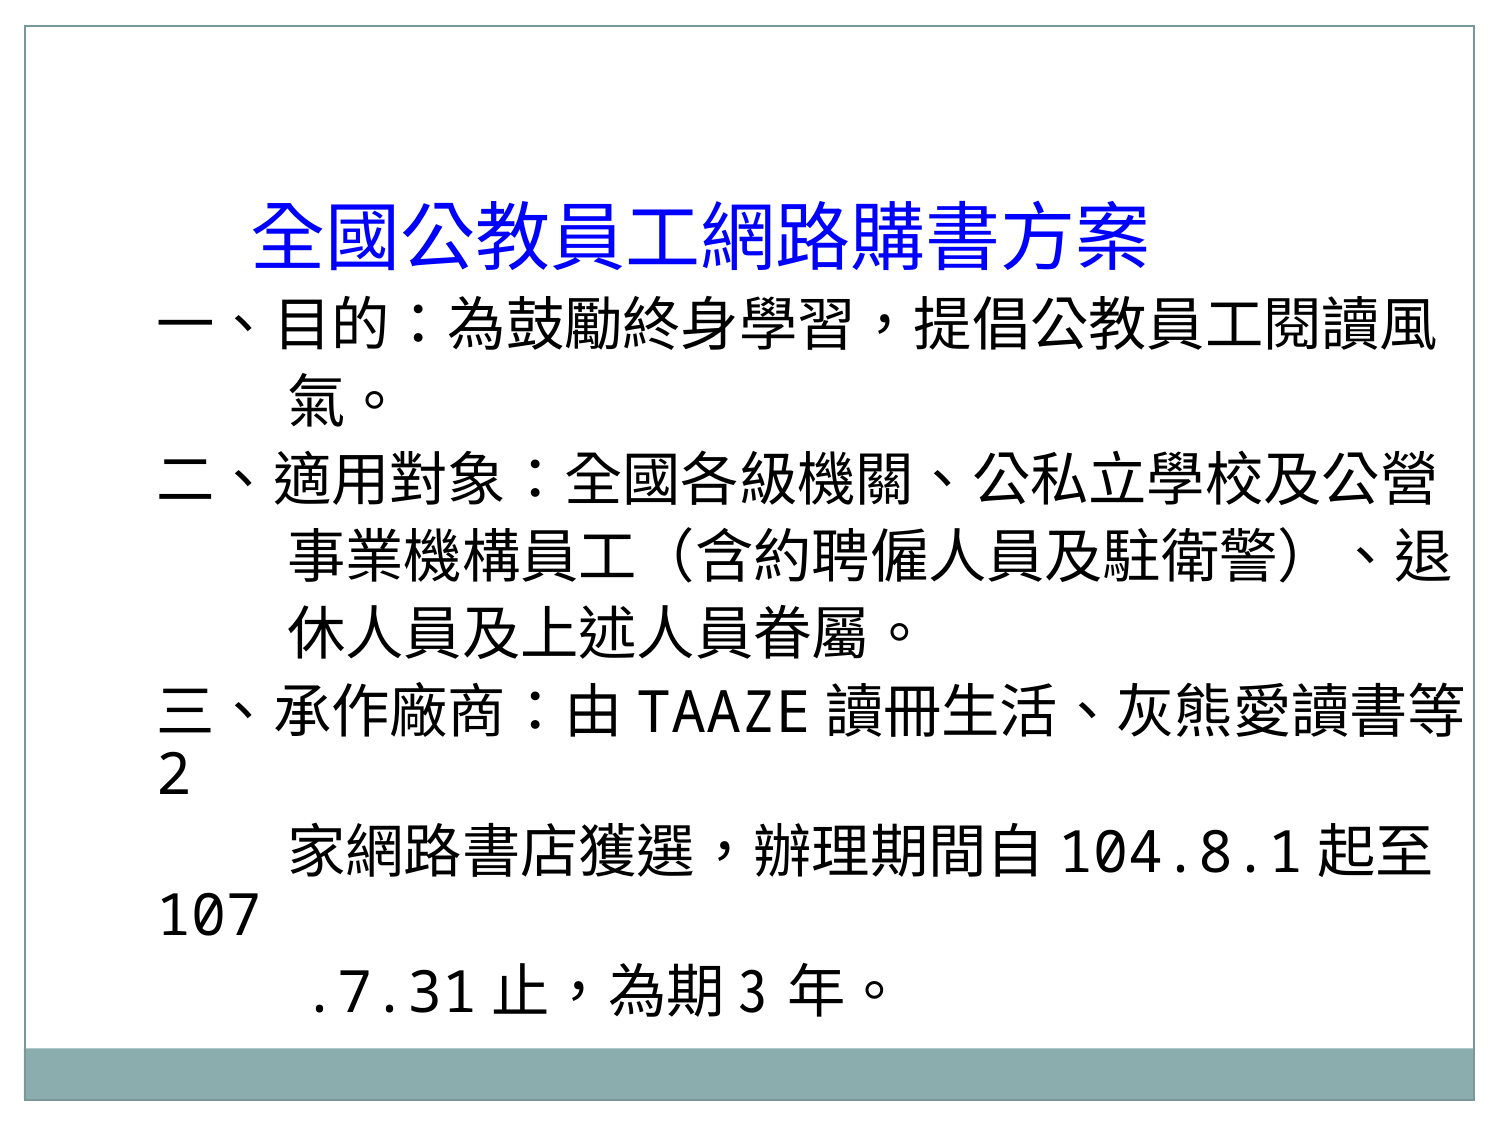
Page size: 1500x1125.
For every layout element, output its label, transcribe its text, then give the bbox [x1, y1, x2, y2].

title 全國公教員工網路購書方案 [0, 99, 1402, 288]
list 一、目的：為鼓勵終身學習，提倡公教員工閱讀風 氣。 二、適用對象：全國各級機關、公私立學校及公營 事業機構員工（含約聘僱人員及駐衛警）、退 休人員及上述人員眷屬。 三、承作廠商：由TAAZE讀冊生活、灰熊愛讀書等2 家網路書店獲選，辦理期間自104.8.1起至107 .7.31止，為期3年。 [141, 287, 1500, 1058]
